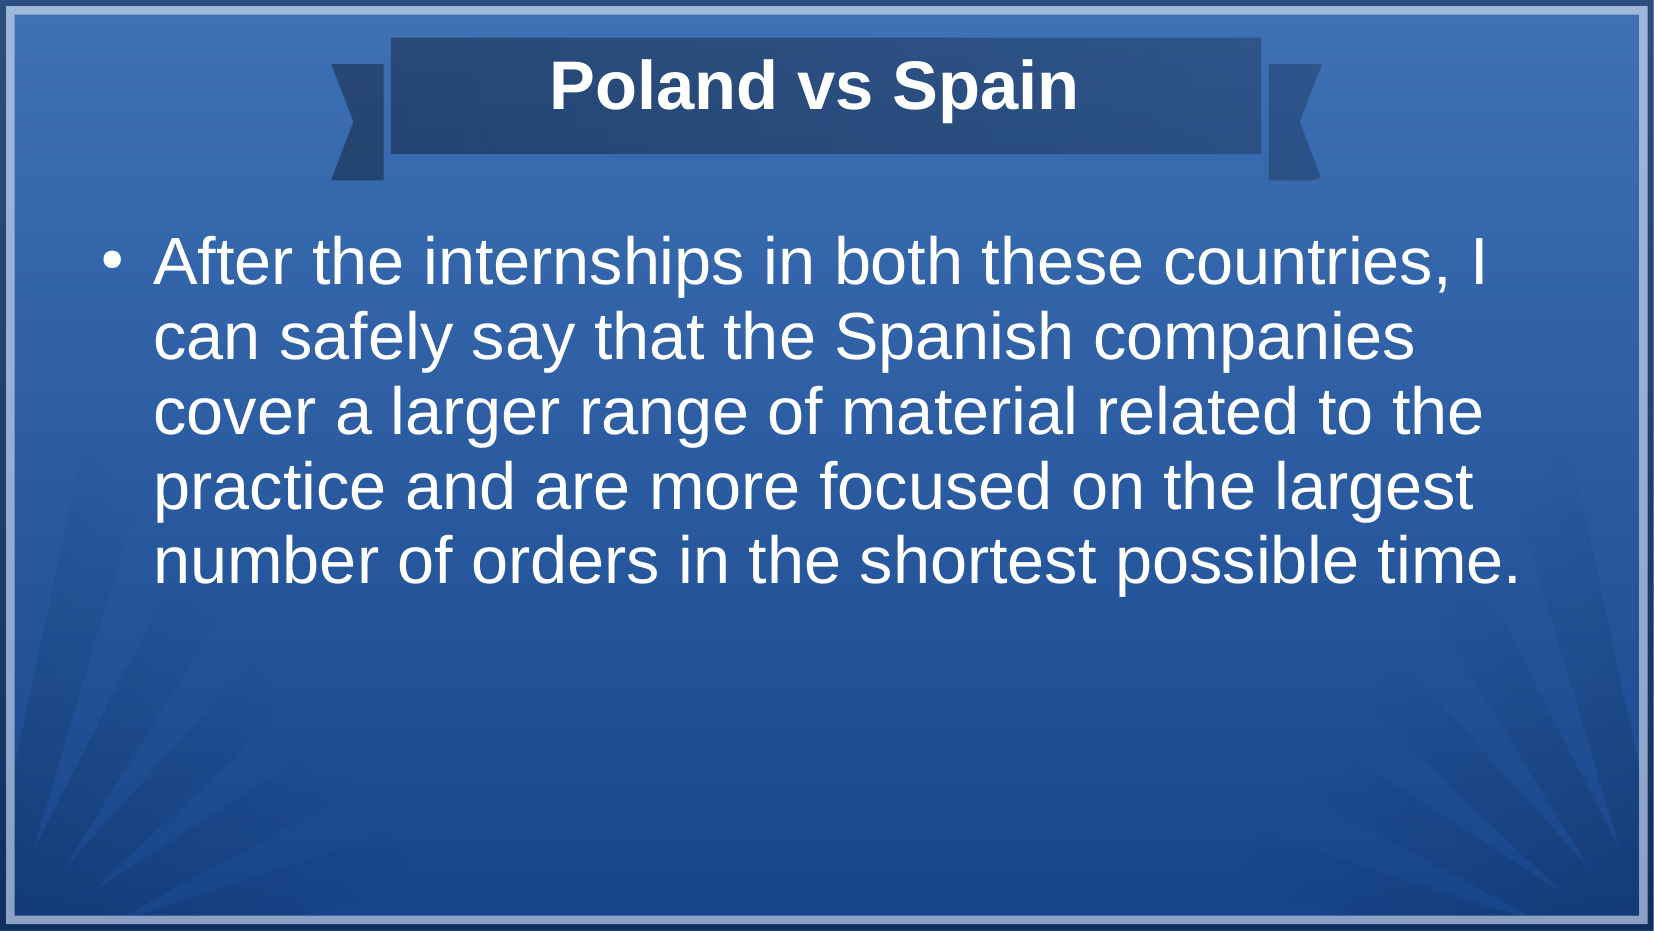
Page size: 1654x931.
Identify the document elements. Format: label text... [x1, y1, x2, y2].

list After the internships in both these countries, I can safely say that the Spanish companies cover a larger range of material related to the practice and are more focused on the largest number of orders in the shortest possible time. [82, 224, 1571, 848]
title Poland vs Spain [377, 47, 1252, 201]
